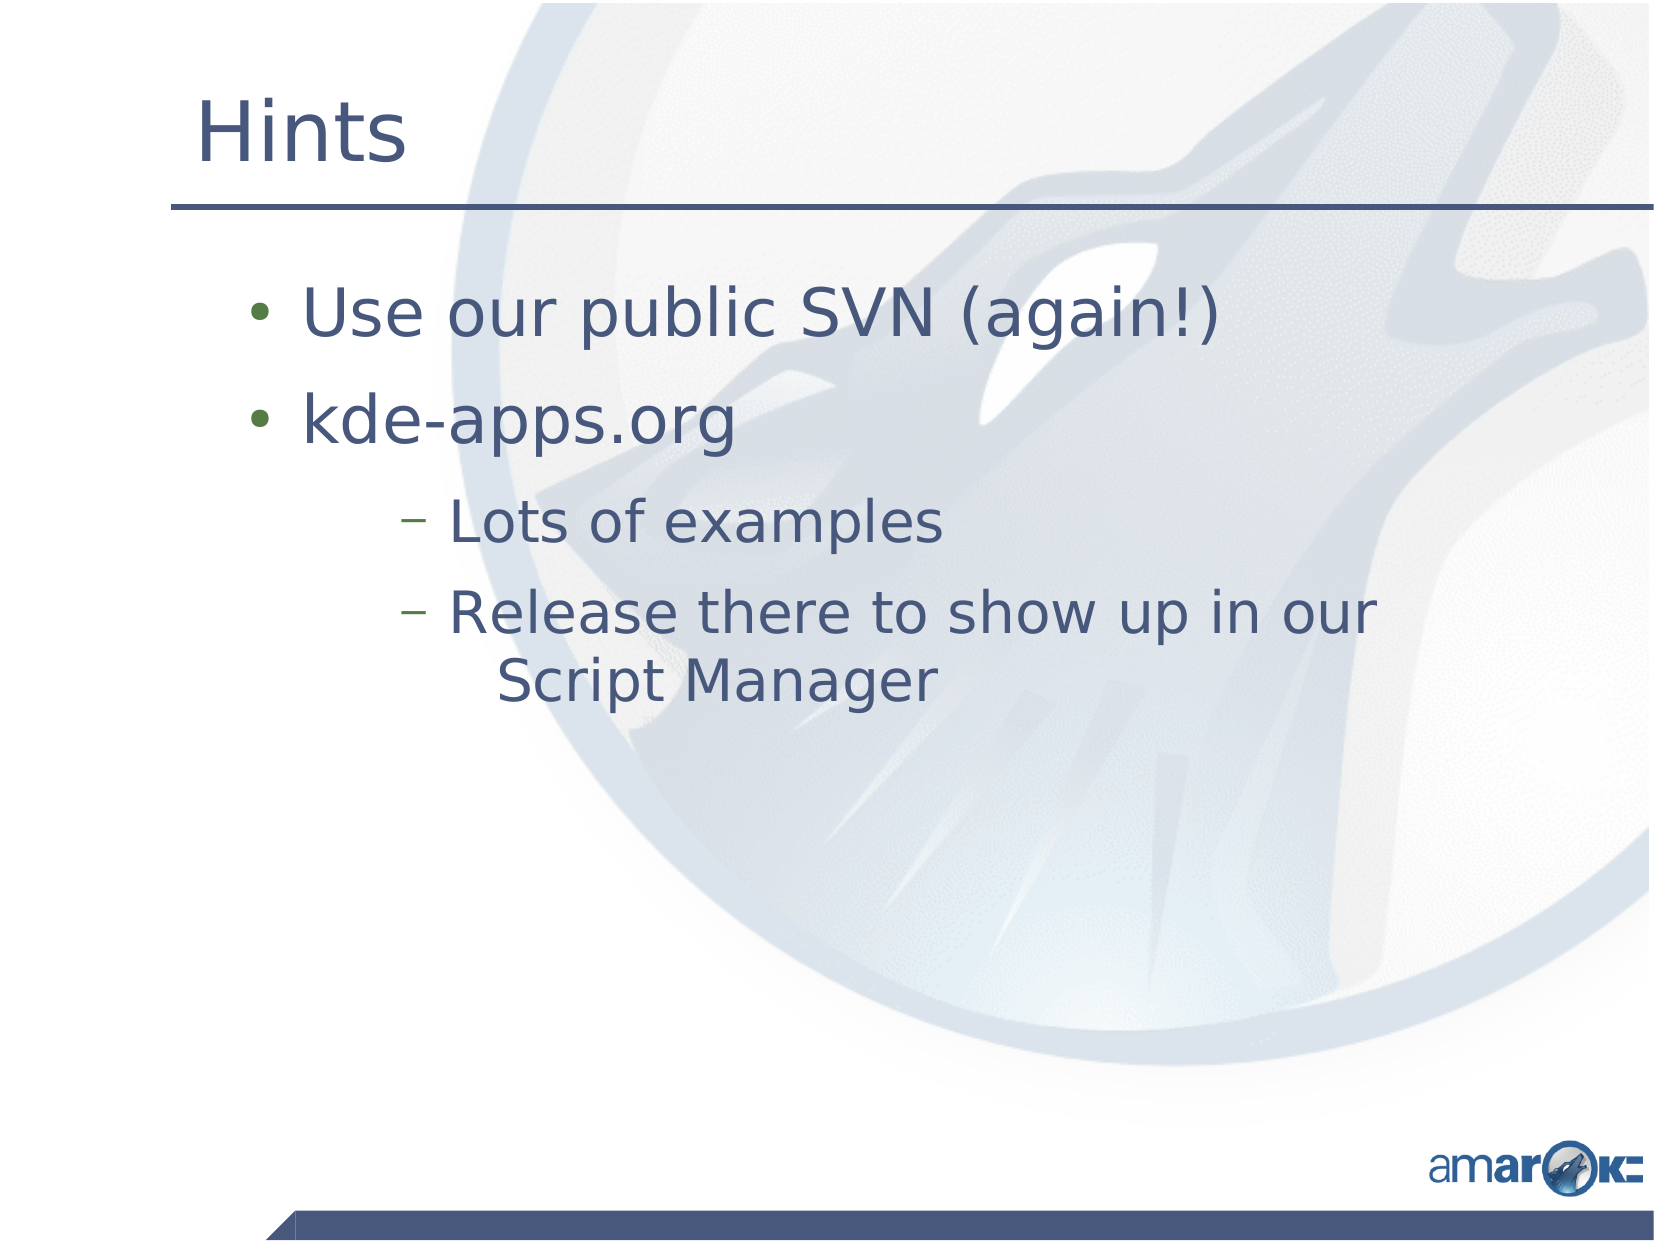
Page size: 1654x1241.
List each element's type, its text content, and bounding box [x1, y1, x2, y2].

list Use our public SVN (again!) kde-apps.org Lots of examples Release there to show up in our Script Manager [212, 274, 1530, 1078]
title Hints [194, 29, 1530, 237]
picture [1417, 1127, 1652, 1210]
